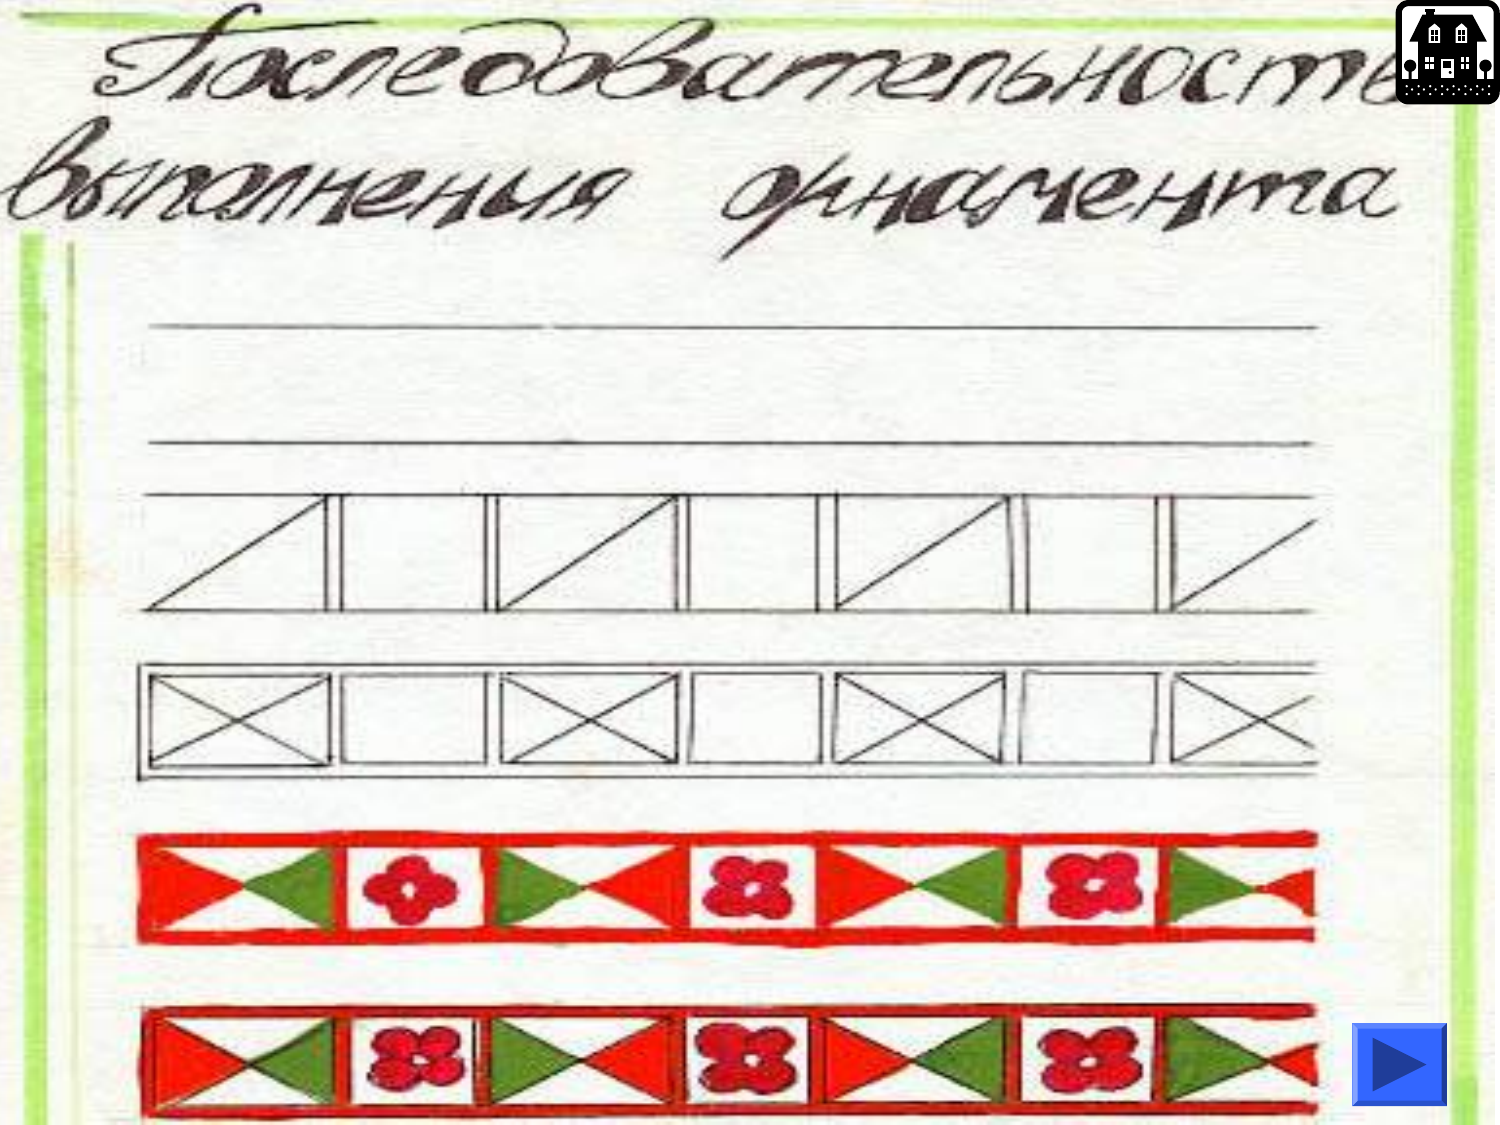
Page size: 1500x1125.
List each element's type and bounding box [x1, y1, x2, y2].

picture [0, 0, 1500, 1125]
text_box [1353, 1023, 1447, 1107]
